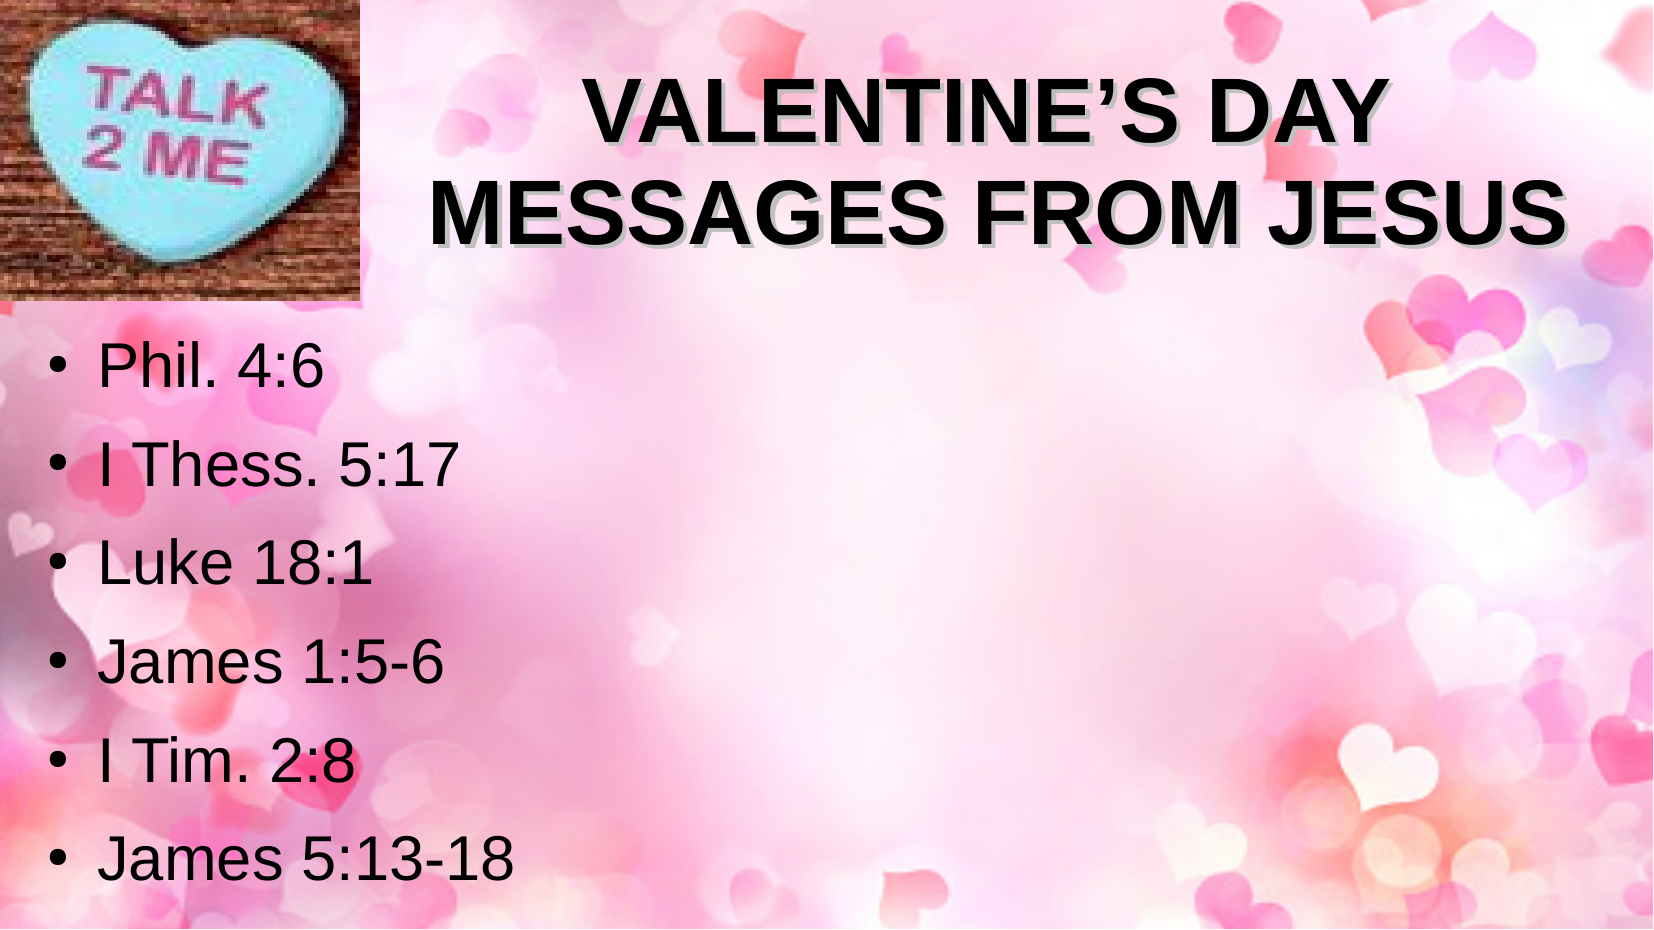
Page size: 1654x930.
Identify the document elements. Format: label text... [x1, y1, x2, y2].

title VALENTINE’S DAY MESSAGES FROM JESUS [345, 8, 1653, 316]
list Phil. 4:6 I Thess. 5:17 Luke 18:1 James 1:5-6 I Tim. 2:8 James 5:13-18 [30, 330, 1636, 901]
picture [0, 0, 1654, 929]
